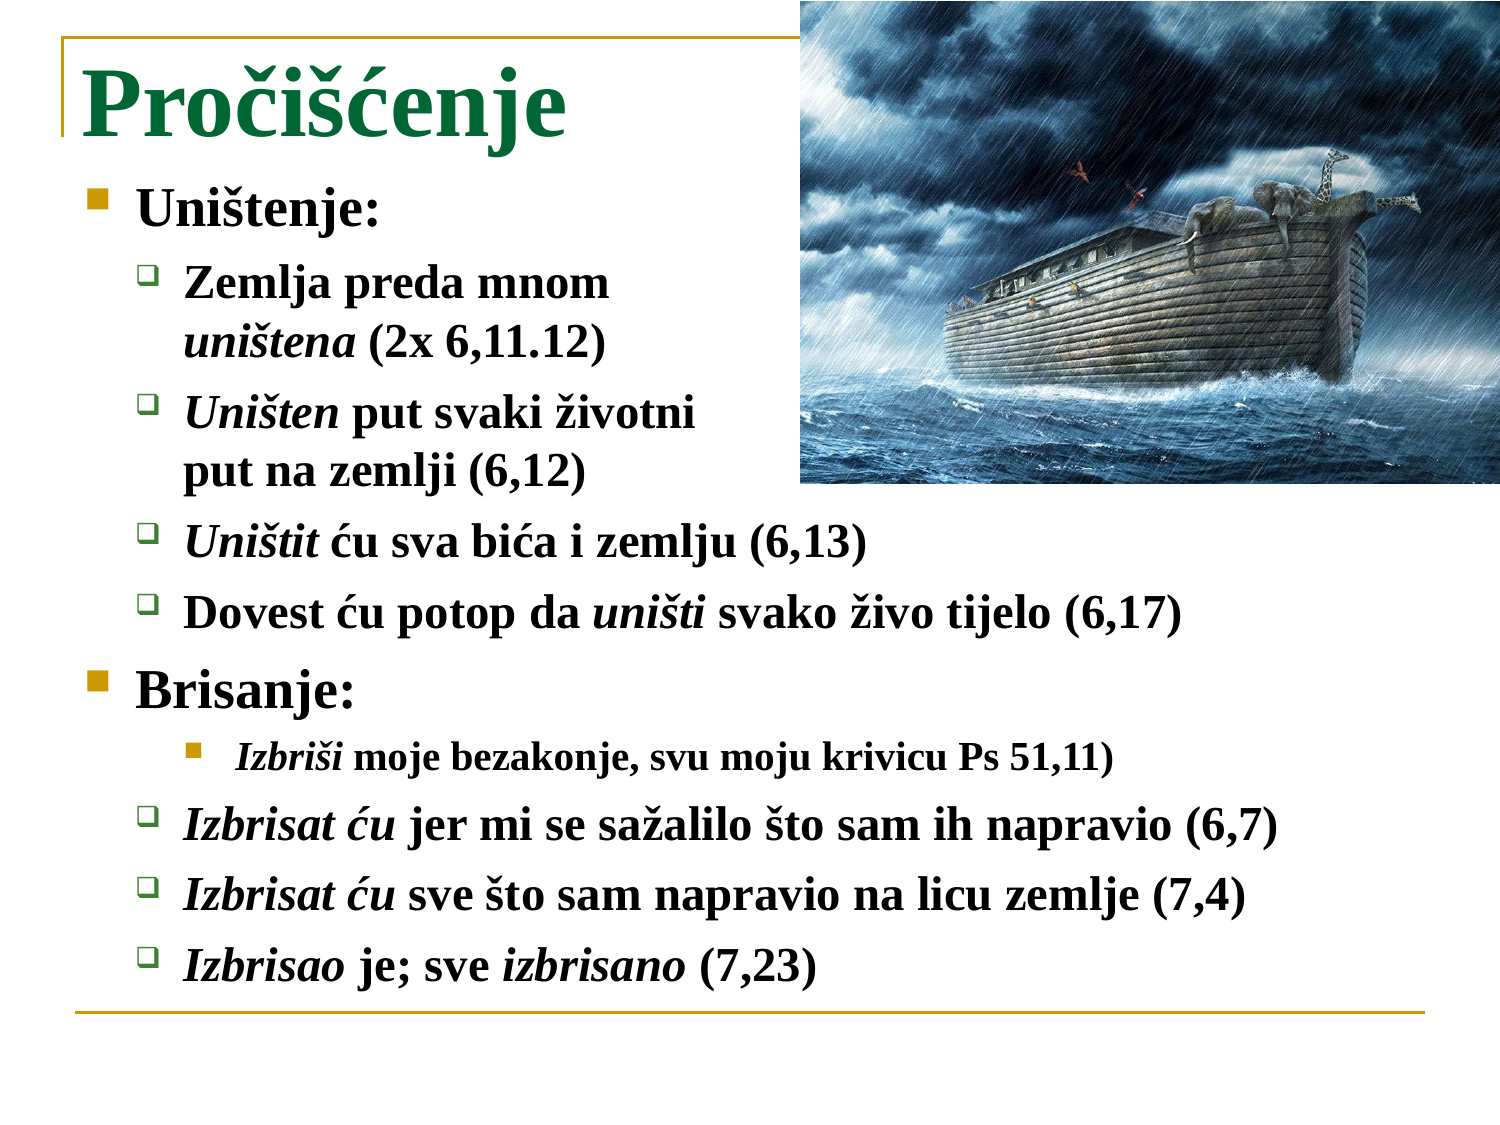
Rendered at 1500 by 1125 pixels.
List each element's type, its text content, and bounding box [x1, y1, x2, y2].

picture [800, 1, 1500, 485]
title Pročišćenje [66, 29, 800, 214]
list Uništenje: Zemlja preda mnom uništena (2x 6,11.12) Uništen put svaki životni put na zemlji (6,12) Uništit ću sva bića i zemlju (6,13) Dovest ću potop da uništi svako živo tijelo (6,17) Brisanje: Izbriši moje bezakonje, svu moju krivicu Ps 51,11) Izbrisat ću jer mi se sažalilo što sam ih napravio (6,7) Izbrisat ću sve što sam napravio na licu zemlje (7,4) Izbrisao je; sve izbrisano (7,23) [69, 162, 1434, 1004]
